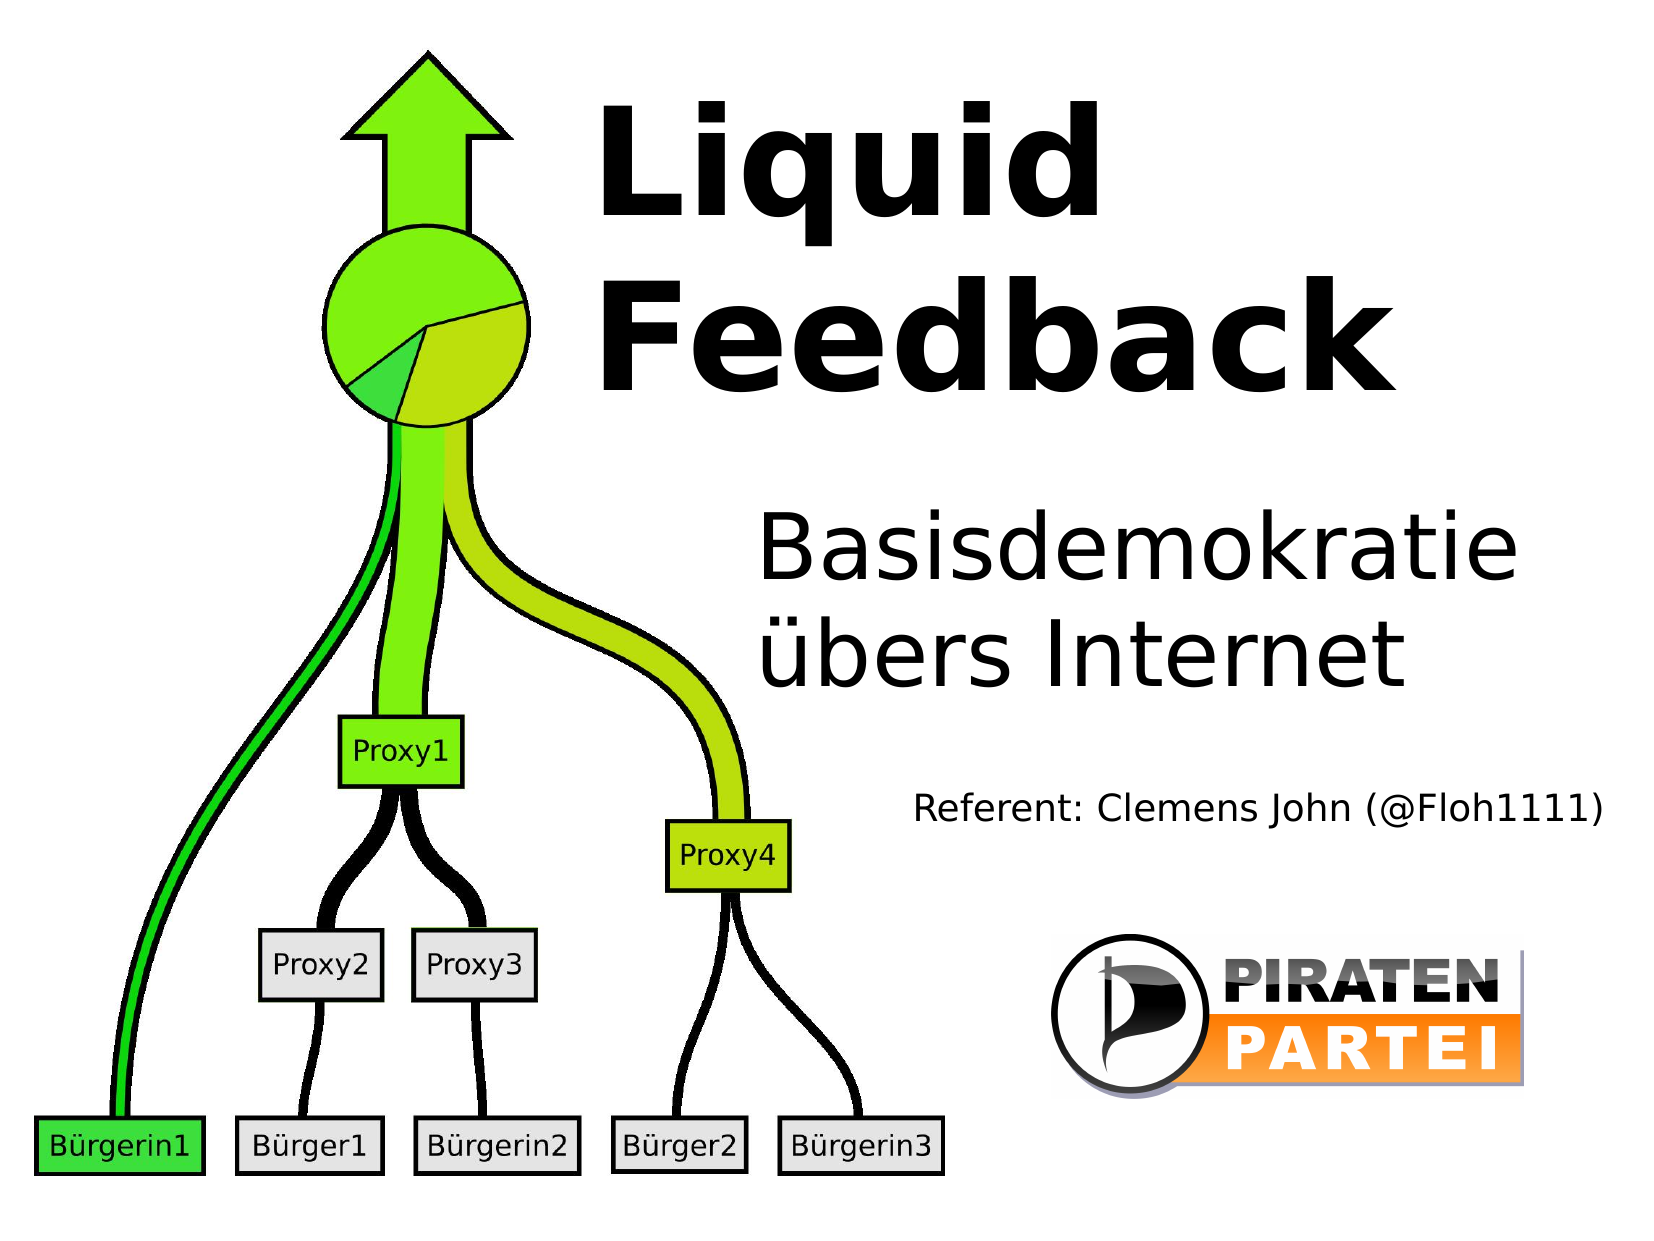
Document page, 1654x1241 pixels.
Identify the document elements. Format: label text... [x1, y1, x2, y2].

title Liquid Feedback [590, 76, 1595, 426]
picture [34, 41, 945, 1176]
text_box Referent: Clemens John (@Floh1111) [897, 779, 1621, 838]
picture [1051, 934, 1524, 1099]
title Basisdemokratie übers Internet [755, 494, 1571, 709]
